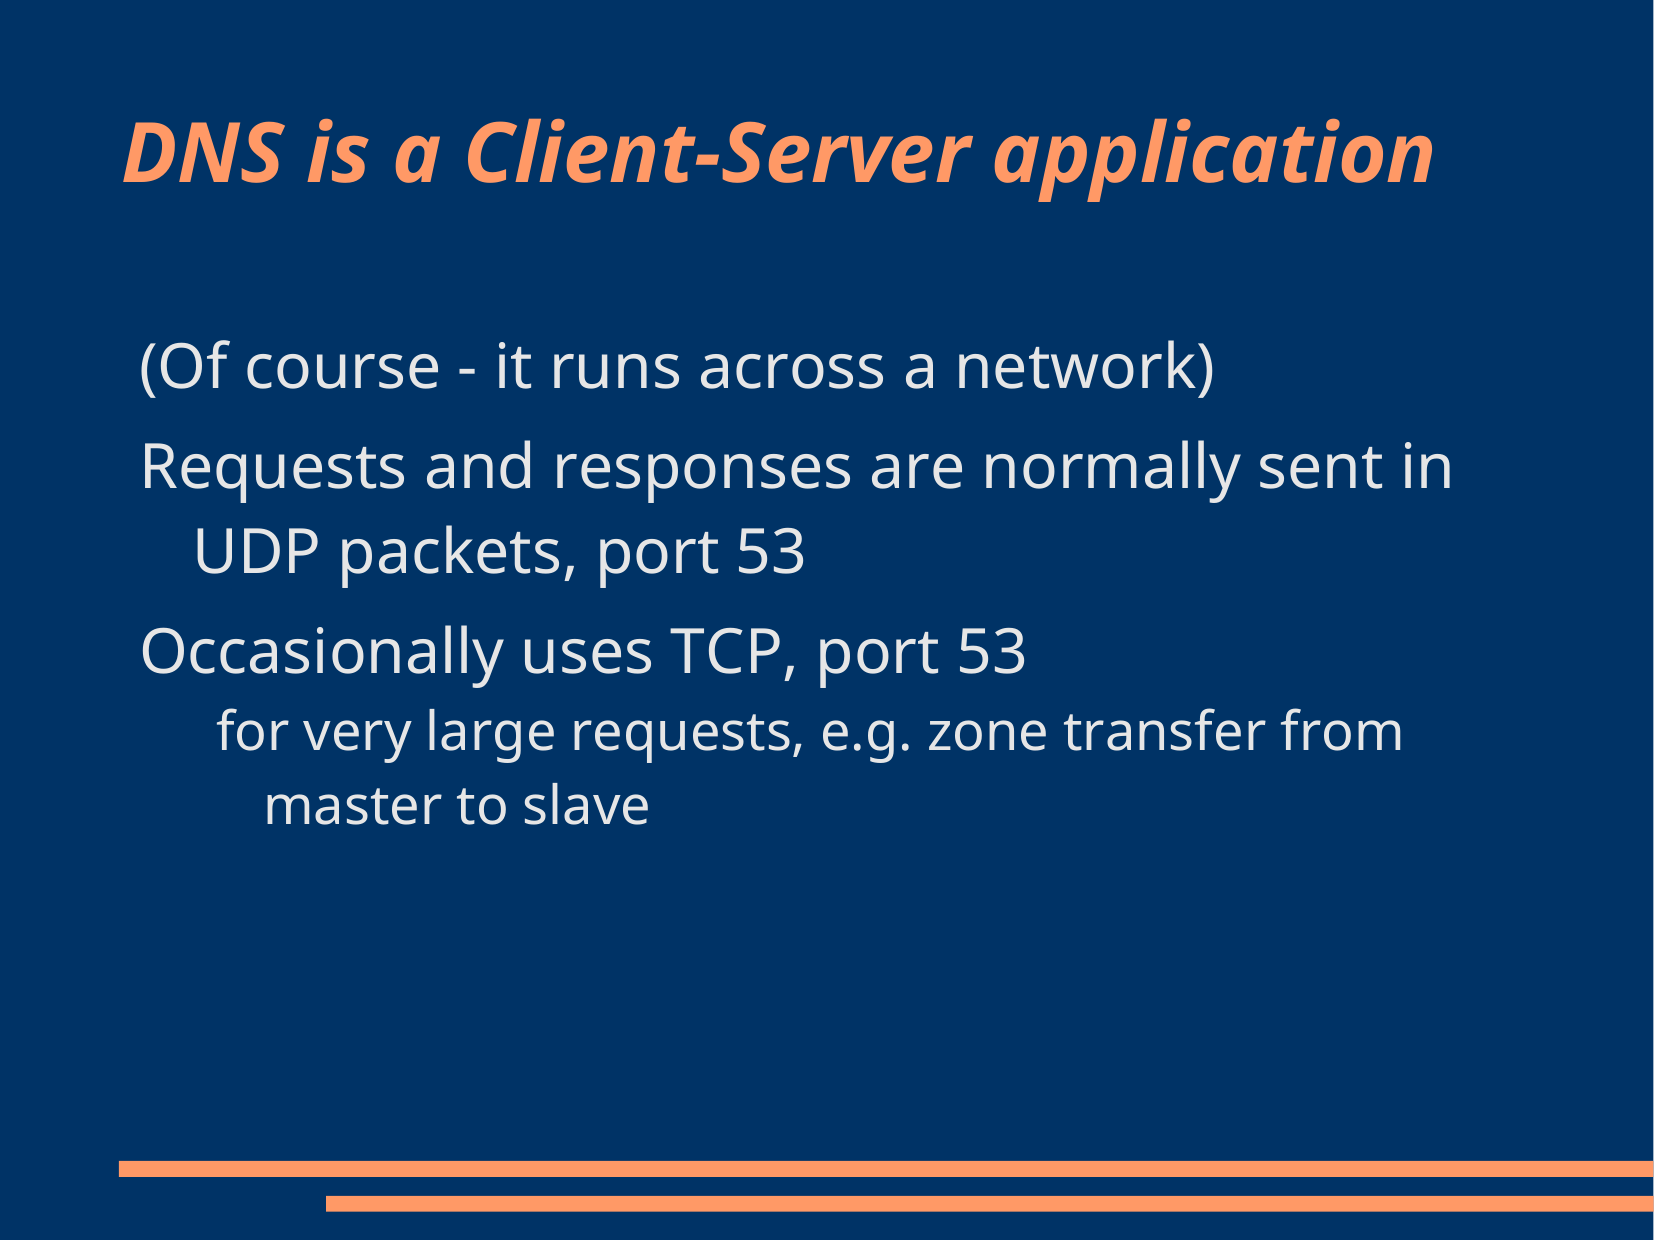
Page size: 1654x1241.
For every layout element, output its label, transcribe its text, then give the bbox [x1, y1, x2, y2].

title DNS is a Client-Server application [121, 46, 1534, 254]
list (Of course - it runs across a network) Requests and responses are normally sent in UDP packets, port 53 Occasionally uses TCP, port 53 for very large requests, e.g. zone transfer from master to slave [121, 322, 1561, 1133]
